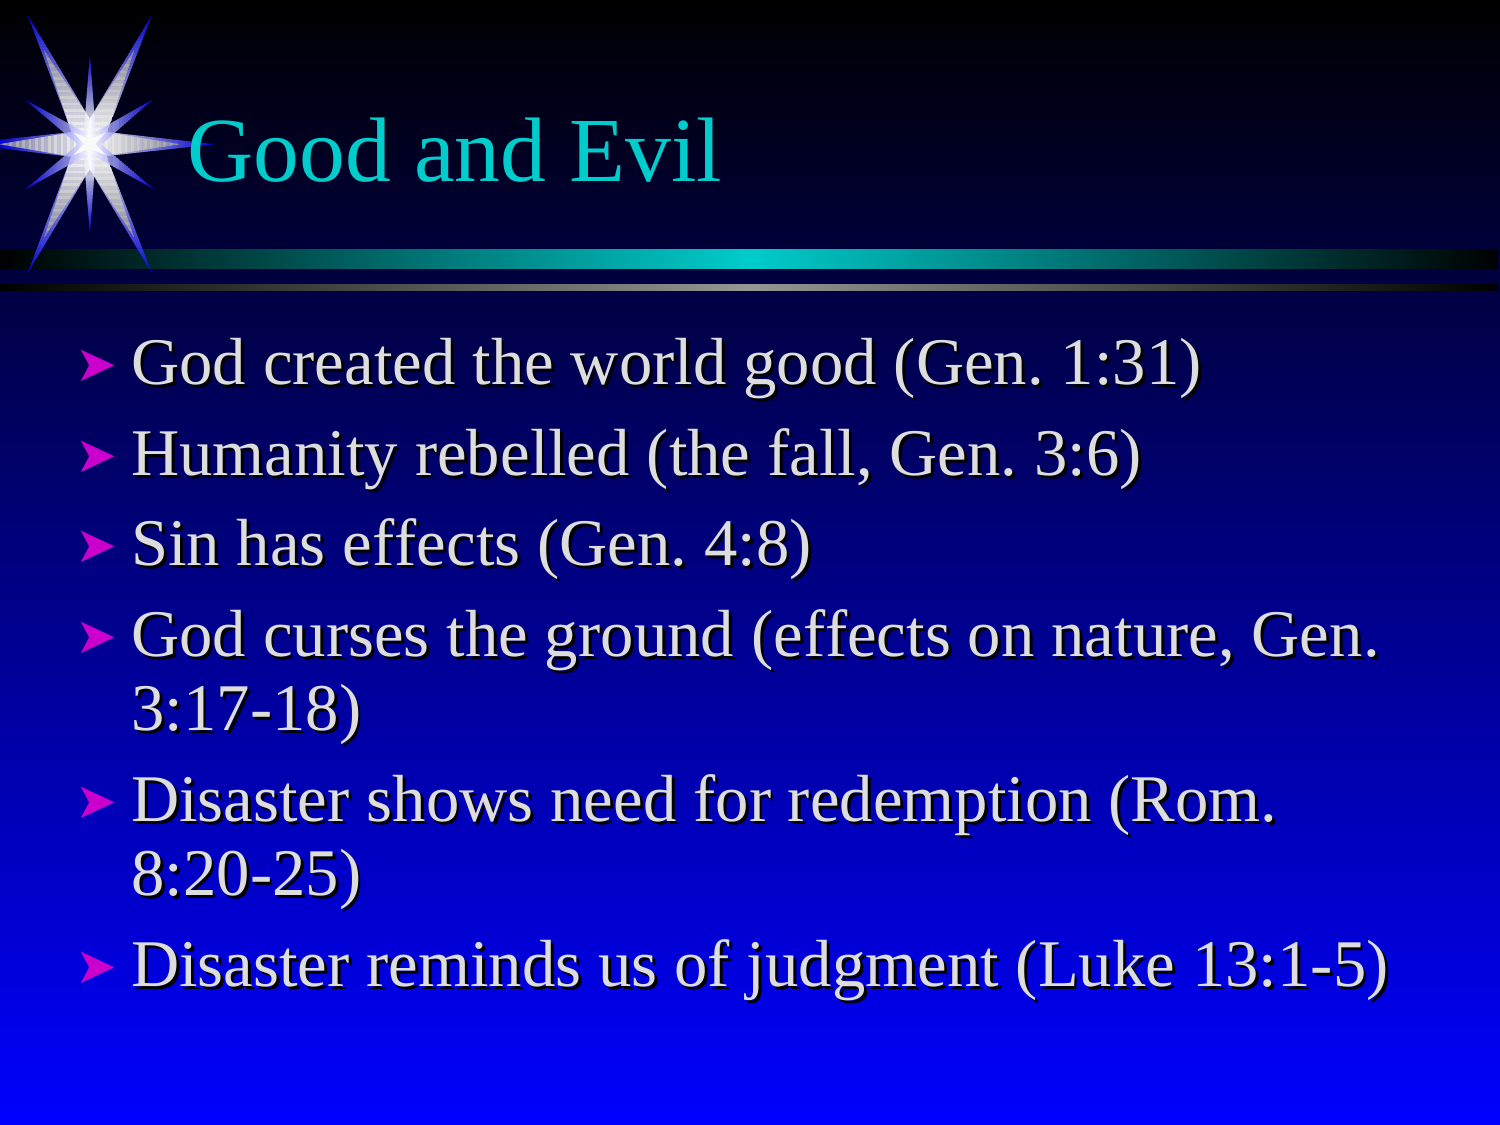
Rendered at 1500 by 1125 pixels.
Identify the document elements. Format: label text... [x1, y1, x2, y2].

text_box 20 [181, 140, 187, 148]
text_box 20 [134, 107, 138, 117]
text_box 20 [38, 43, 48, 49]
text_box 20 [131, 43, 142, 49]
title Good and Evil [187, 56, 1463, 244]
text_box 20 [131, 239, 141, 245]
list God created the world good (Gen. 1:31) Humanity rebelled (the fall, Gen. 3:6) Sin has effects (Gen. 4:8) God curses the ground (effects on nature, Gen. 3:17-18) Disaster shows need for redemption (Rom. 8:20-25) Disaster reminds us of judgment (Luke 13:1-5) [75, 324, 1426, 1001]
text_box 20 [38, 239, 49, 245]
